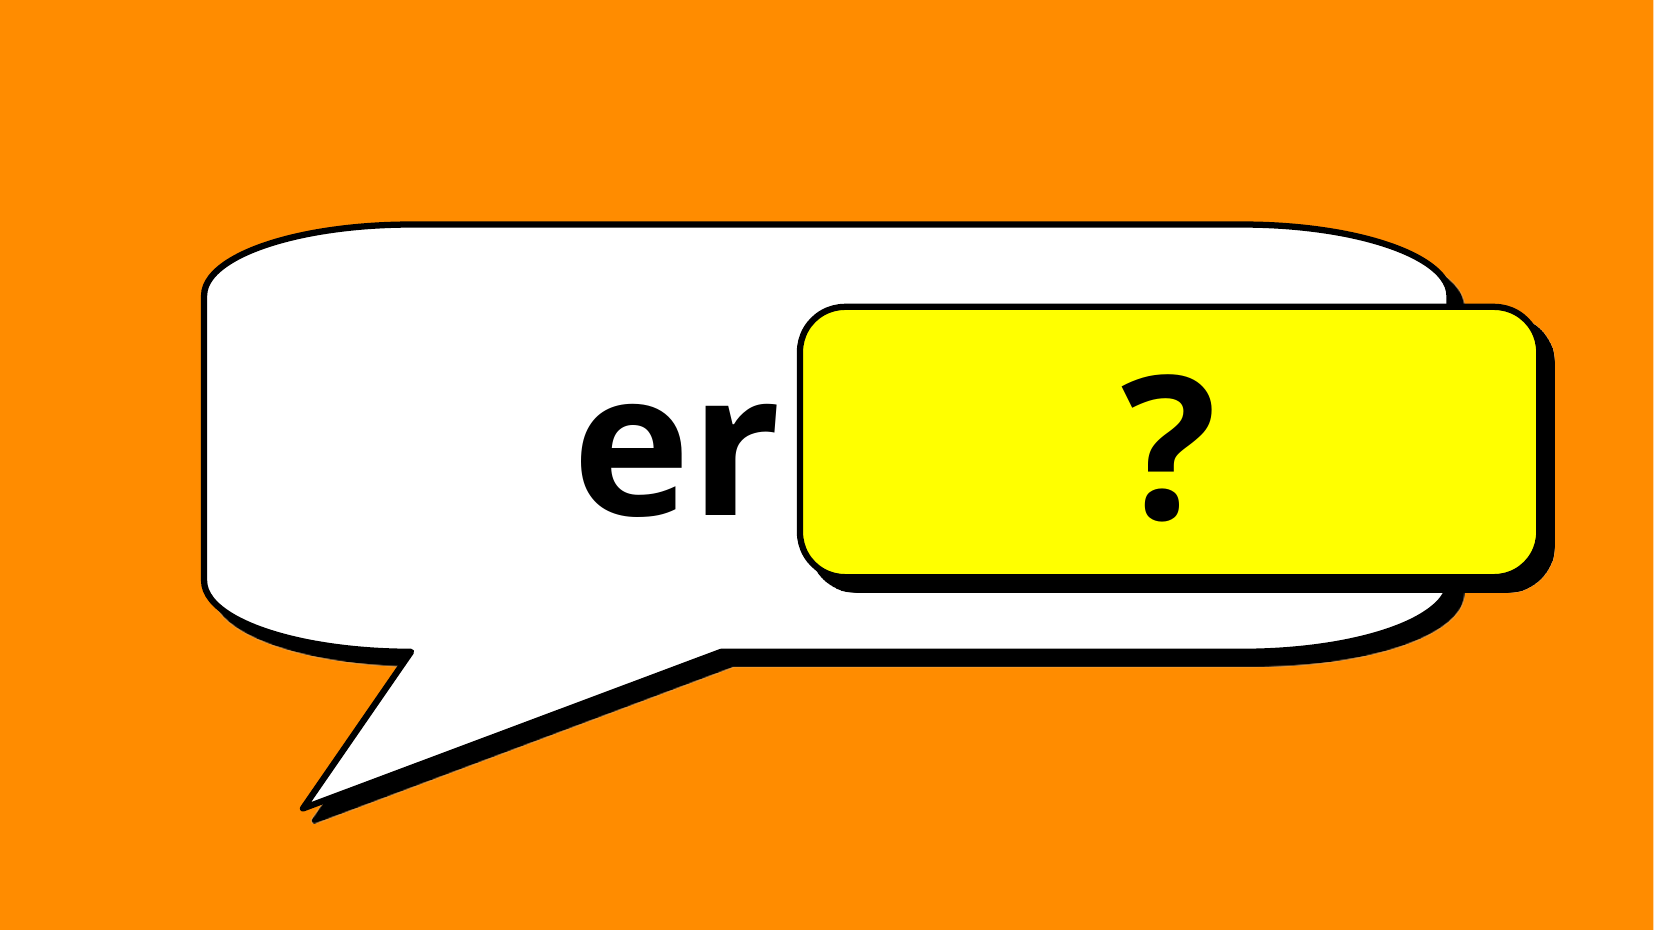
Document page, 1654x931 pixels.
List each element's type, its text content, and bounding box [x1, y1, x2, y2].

text_box er ist [204, 224, 1450, 809]
text_box ? [799, 306, 1540, 578]
